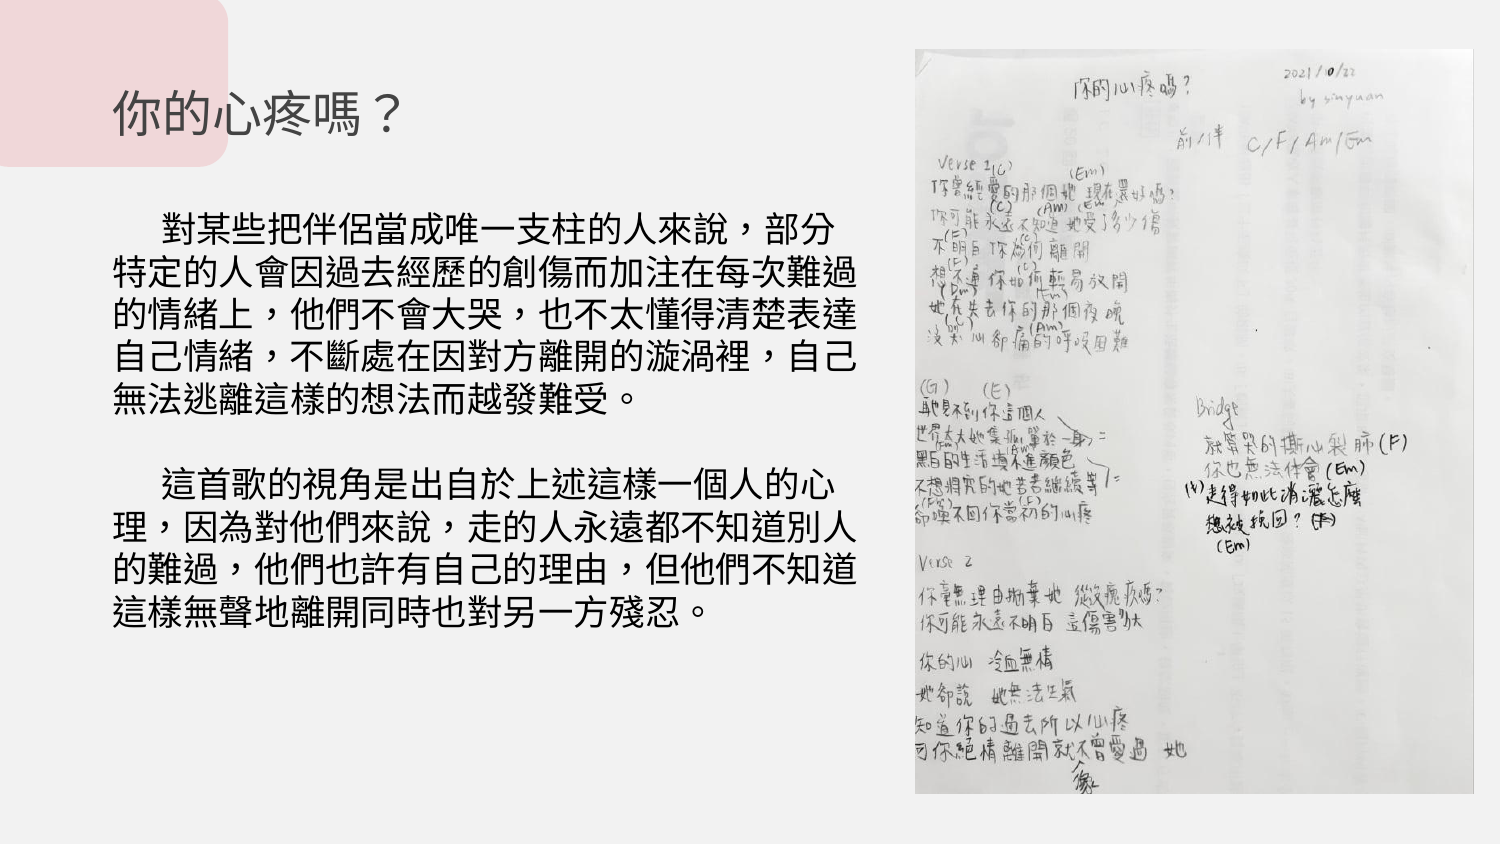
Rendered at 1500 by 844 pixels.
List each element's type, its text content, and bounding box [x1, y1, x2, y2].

picture [915, 49, 1474, 794]
title 你的心疼嗎？ [97, 58, 893, 266]
text_box 對某些把伴侶當成唯一支柱的人來說，部分特定的人會因過去經歷的創傷而加注在每次難過的情緒上，他們不會大哭，也不太懂得清楚表達自己情緒，不斷處在因對方離開的漩渦裡，自己無法逃離這樣的想法而越發難受。 這首歌的視角是出自於上述這樣一個人的心理，因為對他們來說，走的人永遠都不知道別人的難過，他們也許有自己的理由，但他們不知道這樣無聲地離開同時也對另一方殘忍。 [97, 192, 881, 648]
